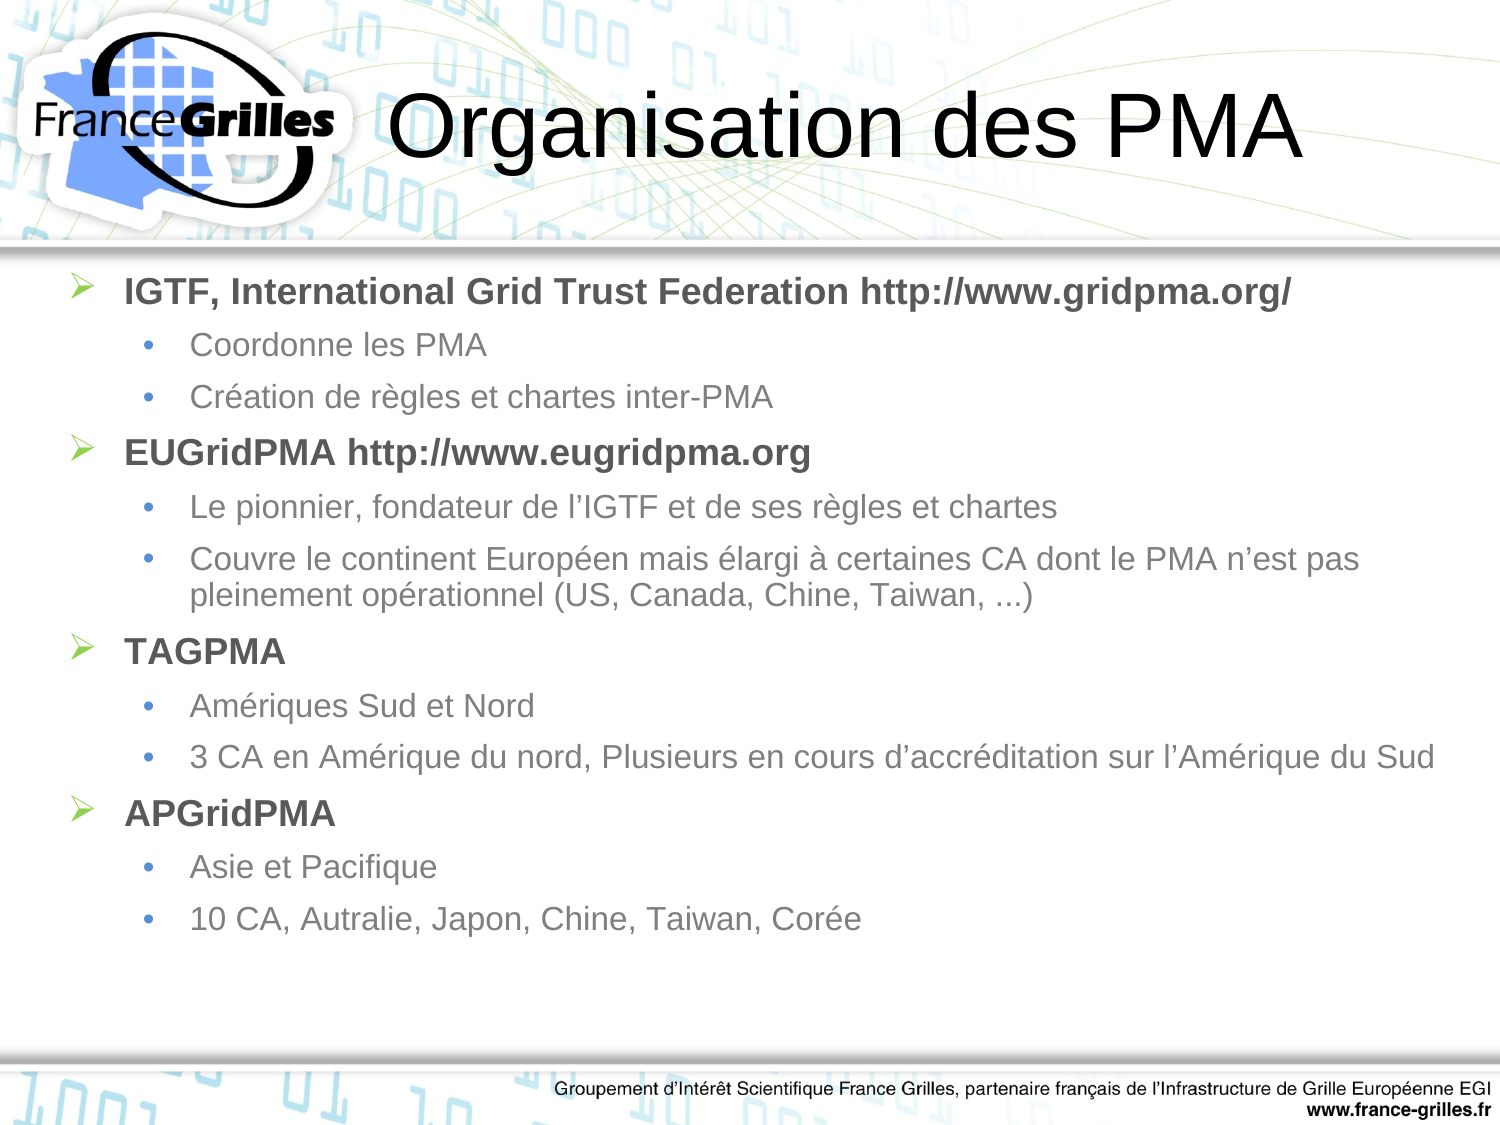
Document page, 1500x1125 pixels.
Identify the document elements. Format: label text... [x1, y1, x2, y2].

list IGTF, International Grid Trust Federation http://www.gridpma.org/ Coordonne les PMA Création de règles et chartes inter-PMA EUGridPMA http://www.eugridpma.org Le pionnier, fondateur de l’IGTF et de ses règles et chartes Couvre le continent Européen mais élargi à certaines CA dont le PMA n’est pas pleinement opérationnel (US, Canada, Chine, Taiwan, ...) TAGPMA Amériques Sud et Nord 3 CA en Amérique du nord, Plusieurs en cours d’accréditation sur l’Amérique du Sud APGridPMA Asie et Pacifique 10 CA, Autralie, Japon, Chine, Taiwan, Corée [53, 262, 1459, 1024]
title Organisation des PMA [372, 7, 1459, 244]
picture [0, 0, 1500, 1125]
